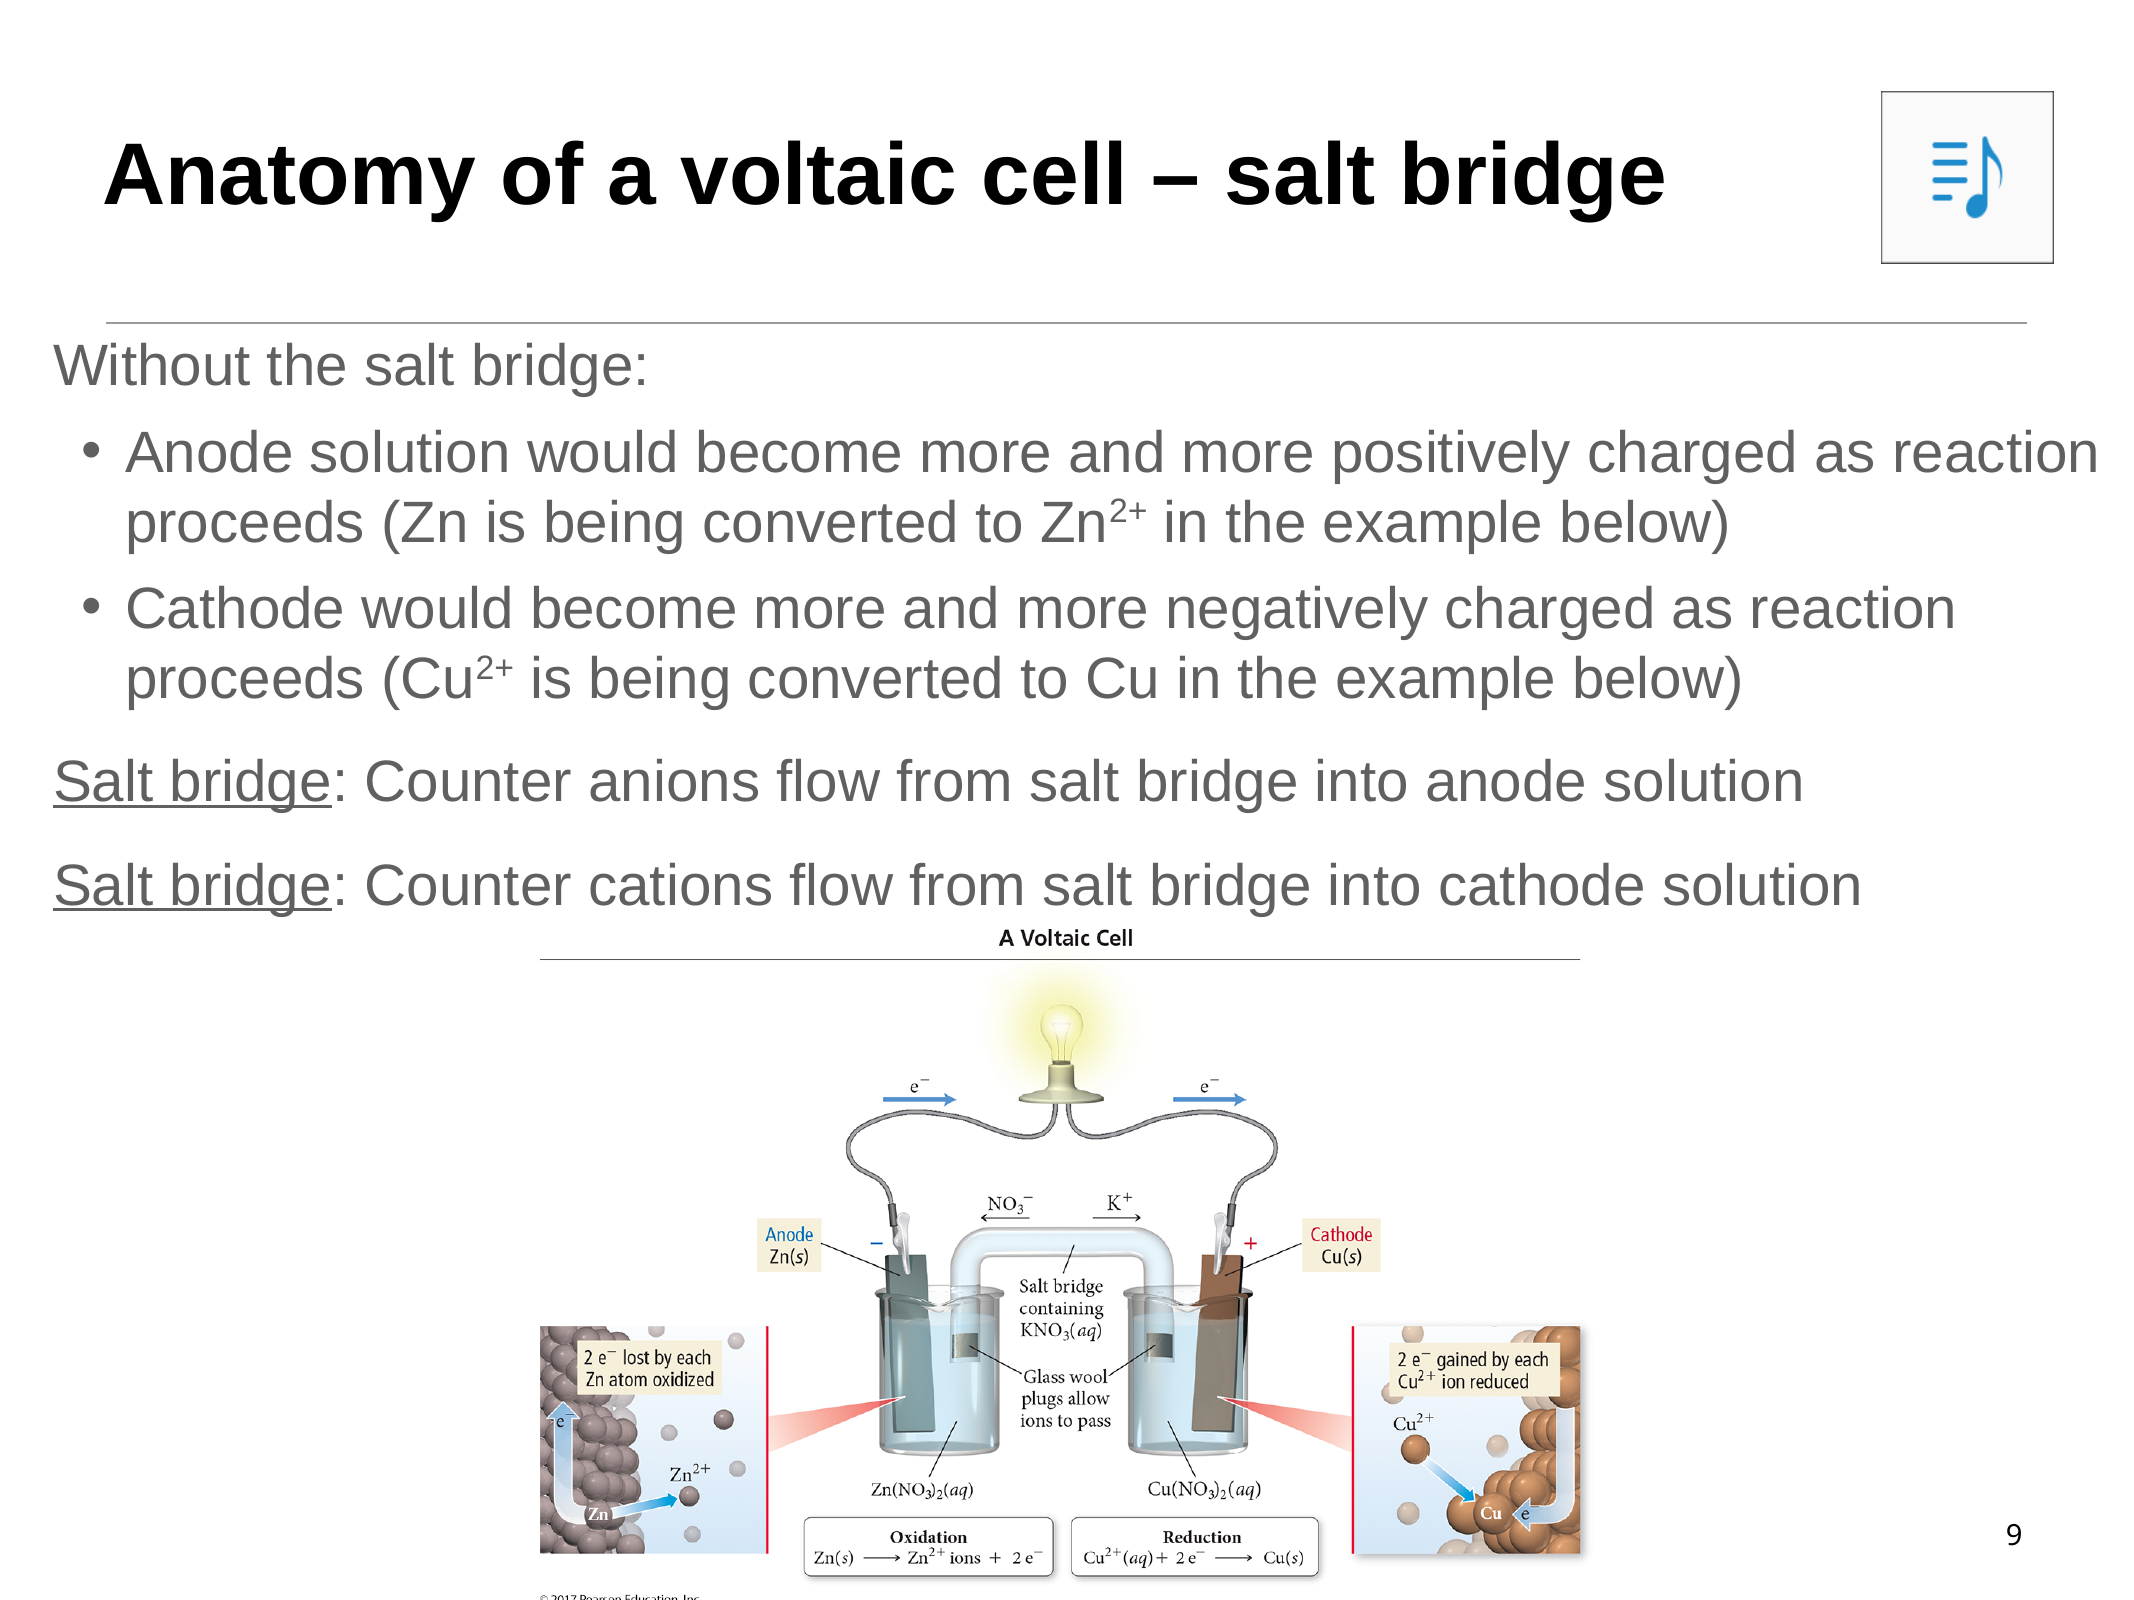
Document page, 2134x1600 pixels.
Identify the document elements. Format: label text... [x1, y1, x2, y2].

picture [531, 920, 1602, 1600]
list Without the salt bridge: Anode solution would become more and more positively charged as reaction proceeds (Zn is being converted to Zn2+ in the example below) Cathode would become more and more negatively charged as reaction proceeds (Cu2+ is being converted to Cu in the example below) Salt bridge: Counter anions flow from salt bridge into anode solution Salt bridge: Counter cations flow from salt bridge into cathode solution [0, 319, 2134, 964]
text_box [1879, 90, 2056, 266]
title Anatomy of a voltaic cell – salt bridge [93, 105, 1879, 231]
